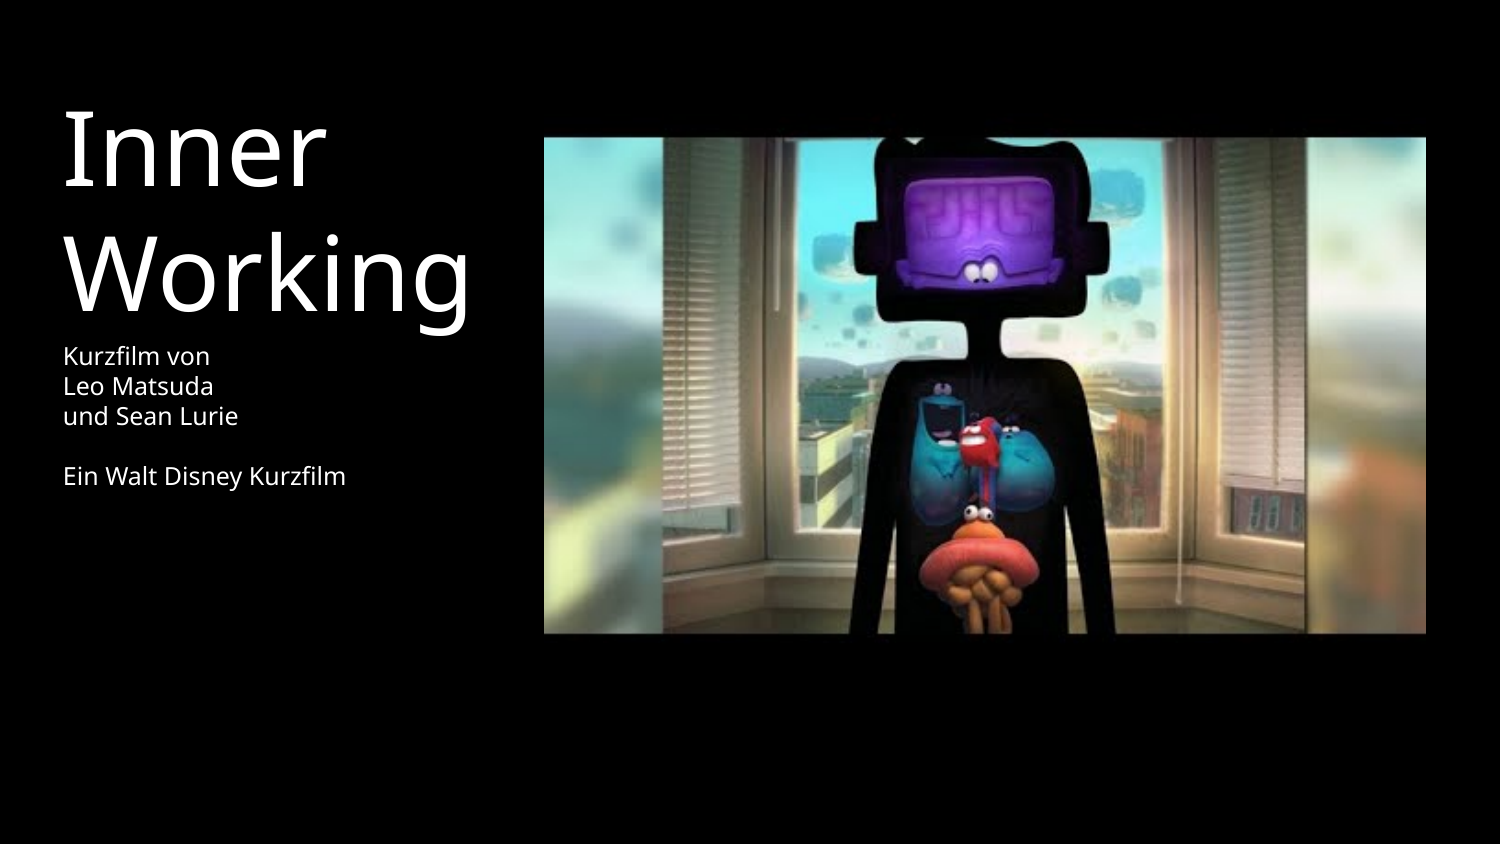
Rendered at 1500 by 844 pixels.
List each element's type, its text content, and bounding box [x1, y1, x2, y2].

picture [544, 55, 1426, 717]
text_box Kurzfilm von Leo Matsuda und Sean Lurie Ein Walt Disney Kurzfilm [47, 325, 389, 506]
text_box Inner Working [47, 67, 533, 348]
